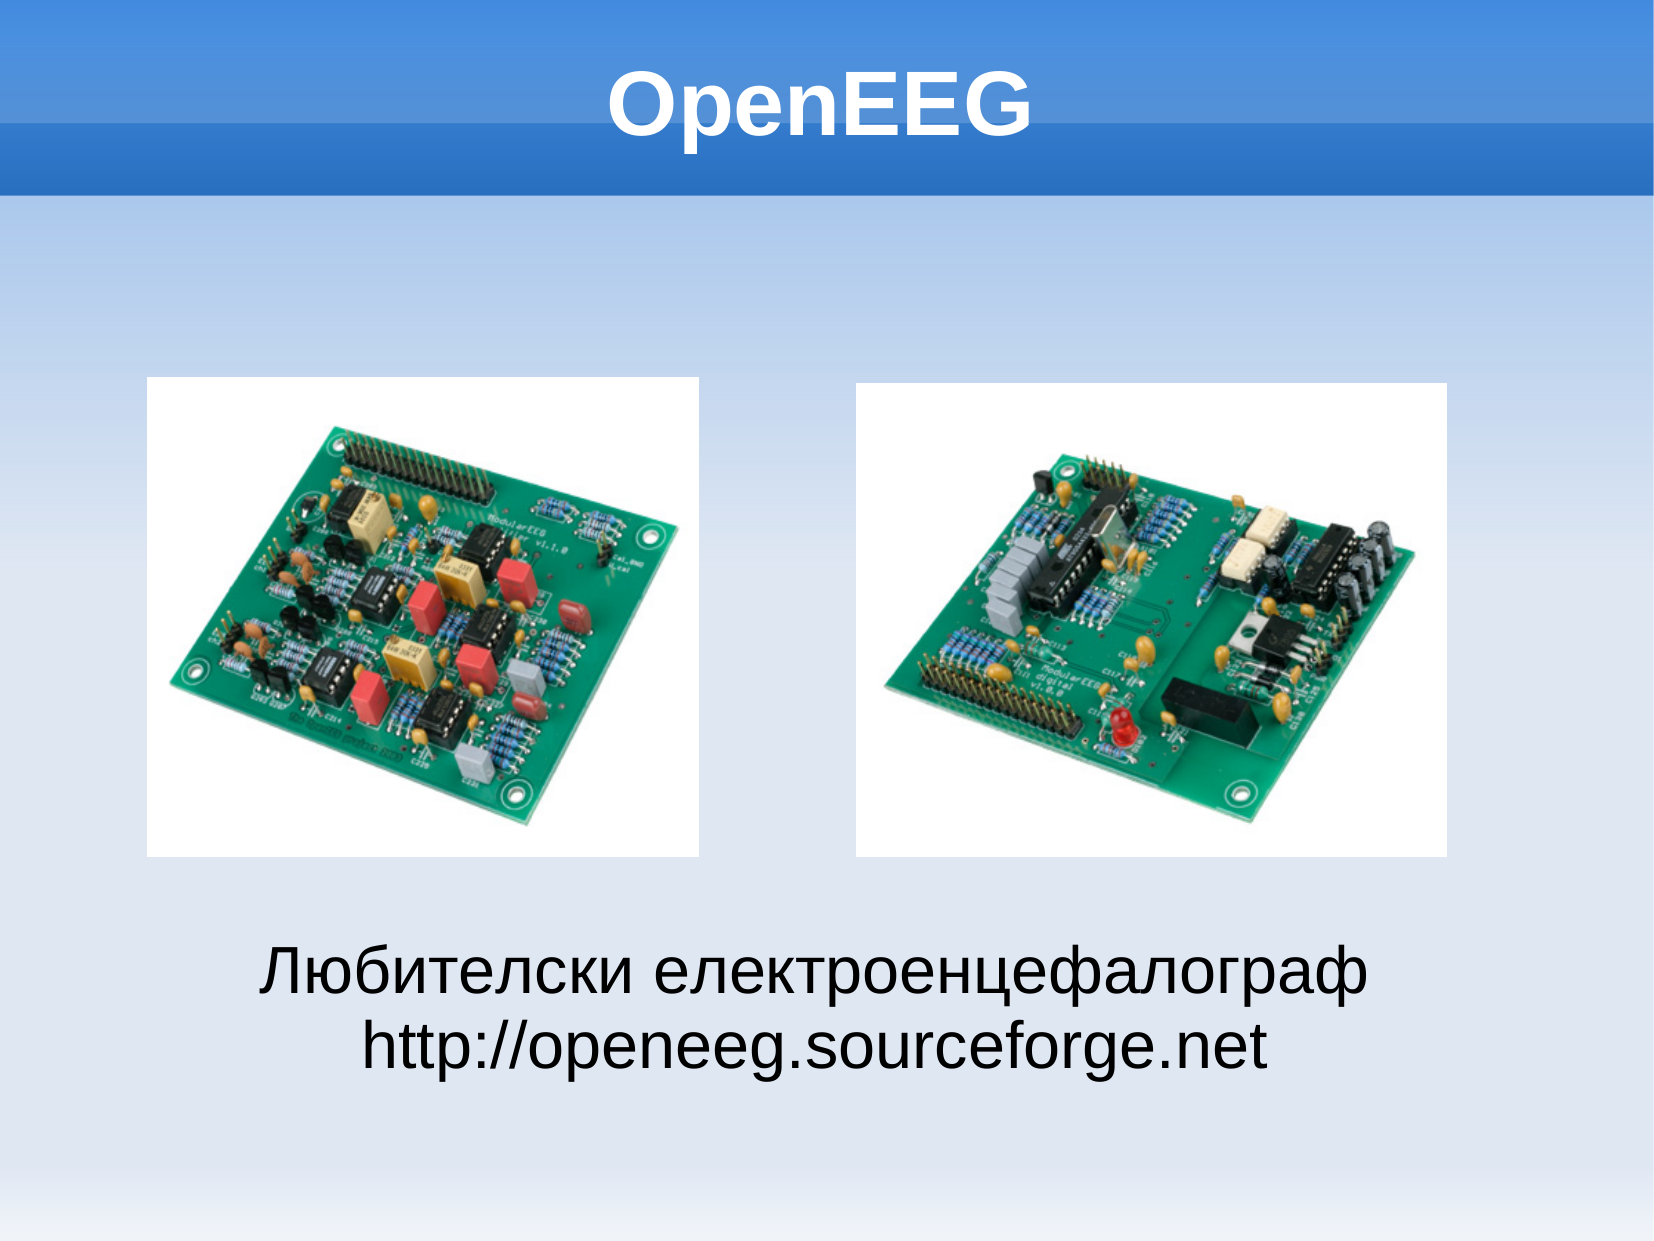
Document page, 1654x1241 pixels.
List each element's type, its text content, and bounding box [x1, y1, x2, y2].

title OpenEEG [76, 0, 1565, 208]
subtitle Любителски електроенцефалограф http://openeeg.sourceforge.net [147, 885, 1483, 1131]
picture [0, 0, 1654, 1241]
